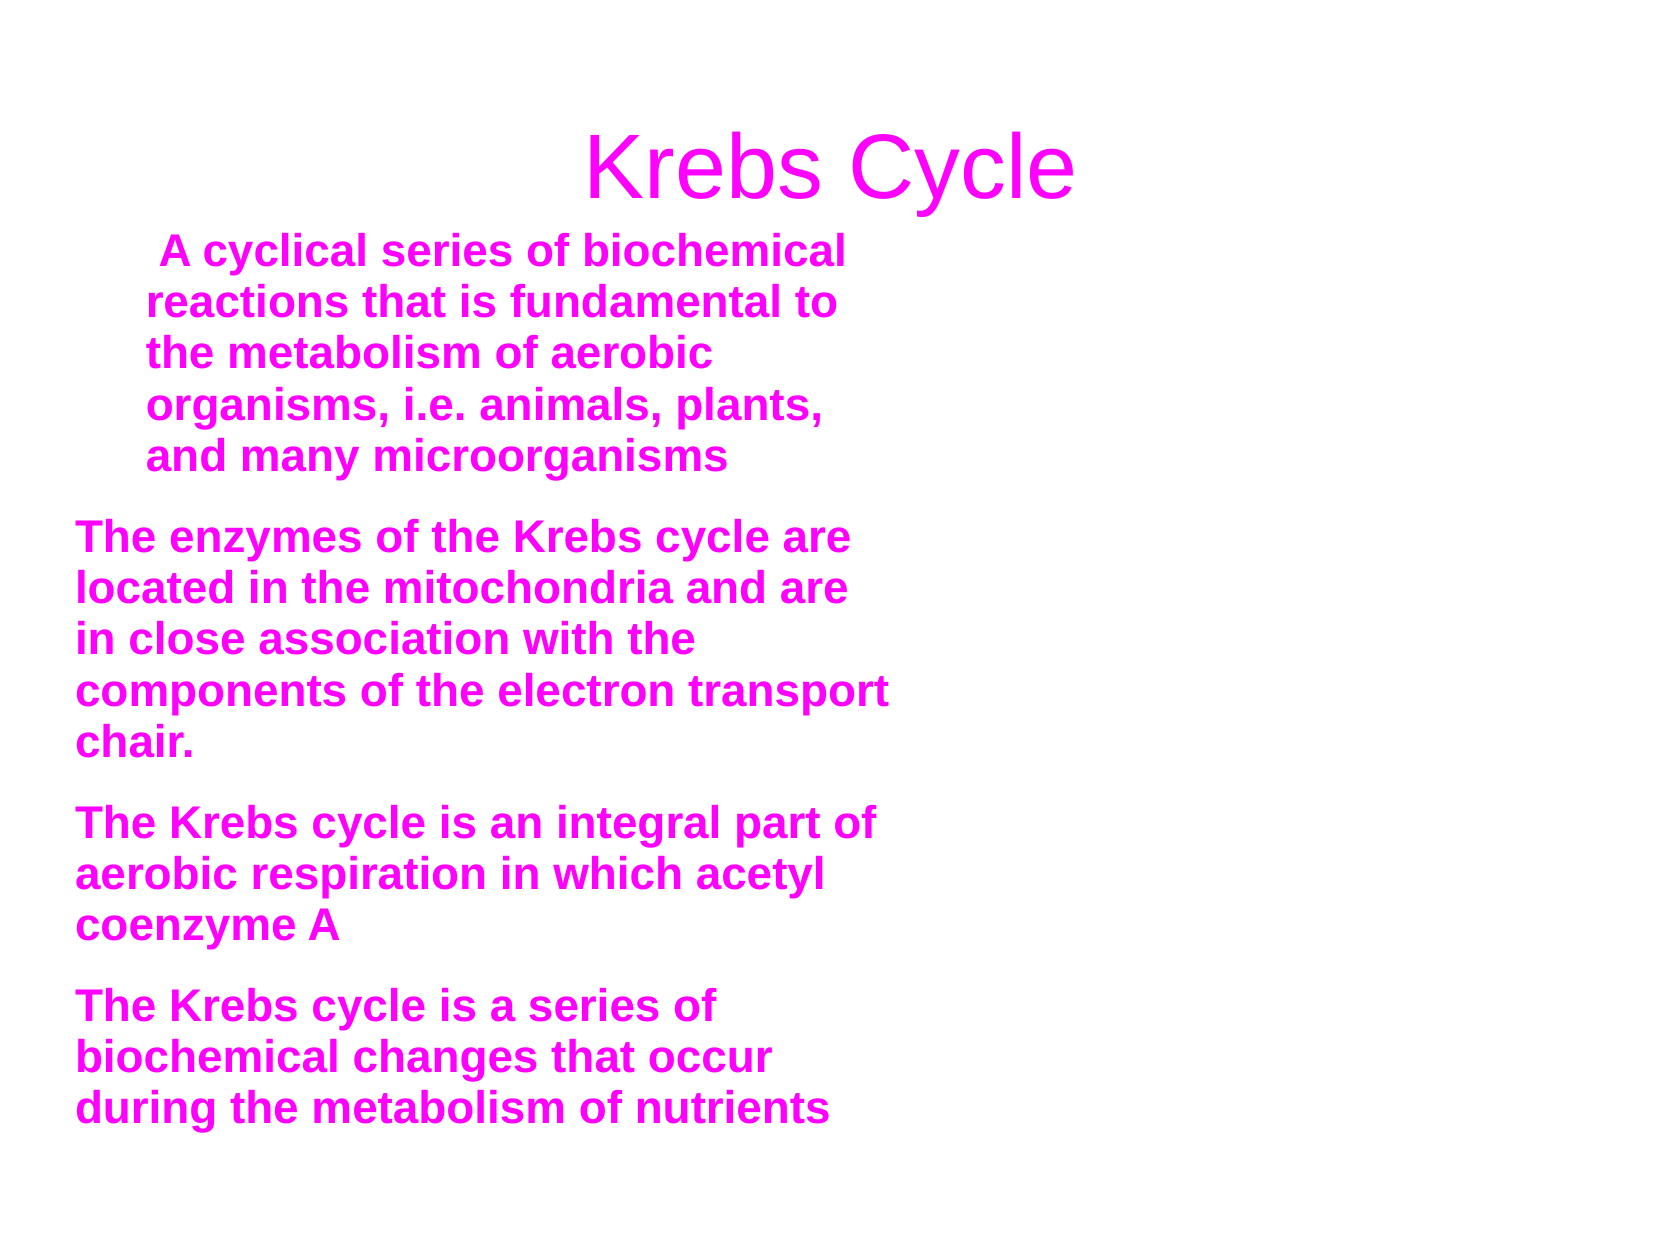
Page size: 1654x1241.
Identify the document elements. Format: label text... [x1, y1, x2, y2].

title Krebs Cycle [86, 70, 1576, 263]
list A cyclical series of biochemical reactions that is fundamental to the metabolism of aerobic organisms, i.e. animals, plants, and many microorganisms The enzymes of the Krebs cycle are located in the mitochondria and are in close association with the components of the electron transport chair. The Krebs cycle is an integral part of aerobic respiration in which acetyl coenzyme A The Krebs cycle is a series of biochemical changes that occur during the metabolism of nutrients [75, 225, 901, 1163]
